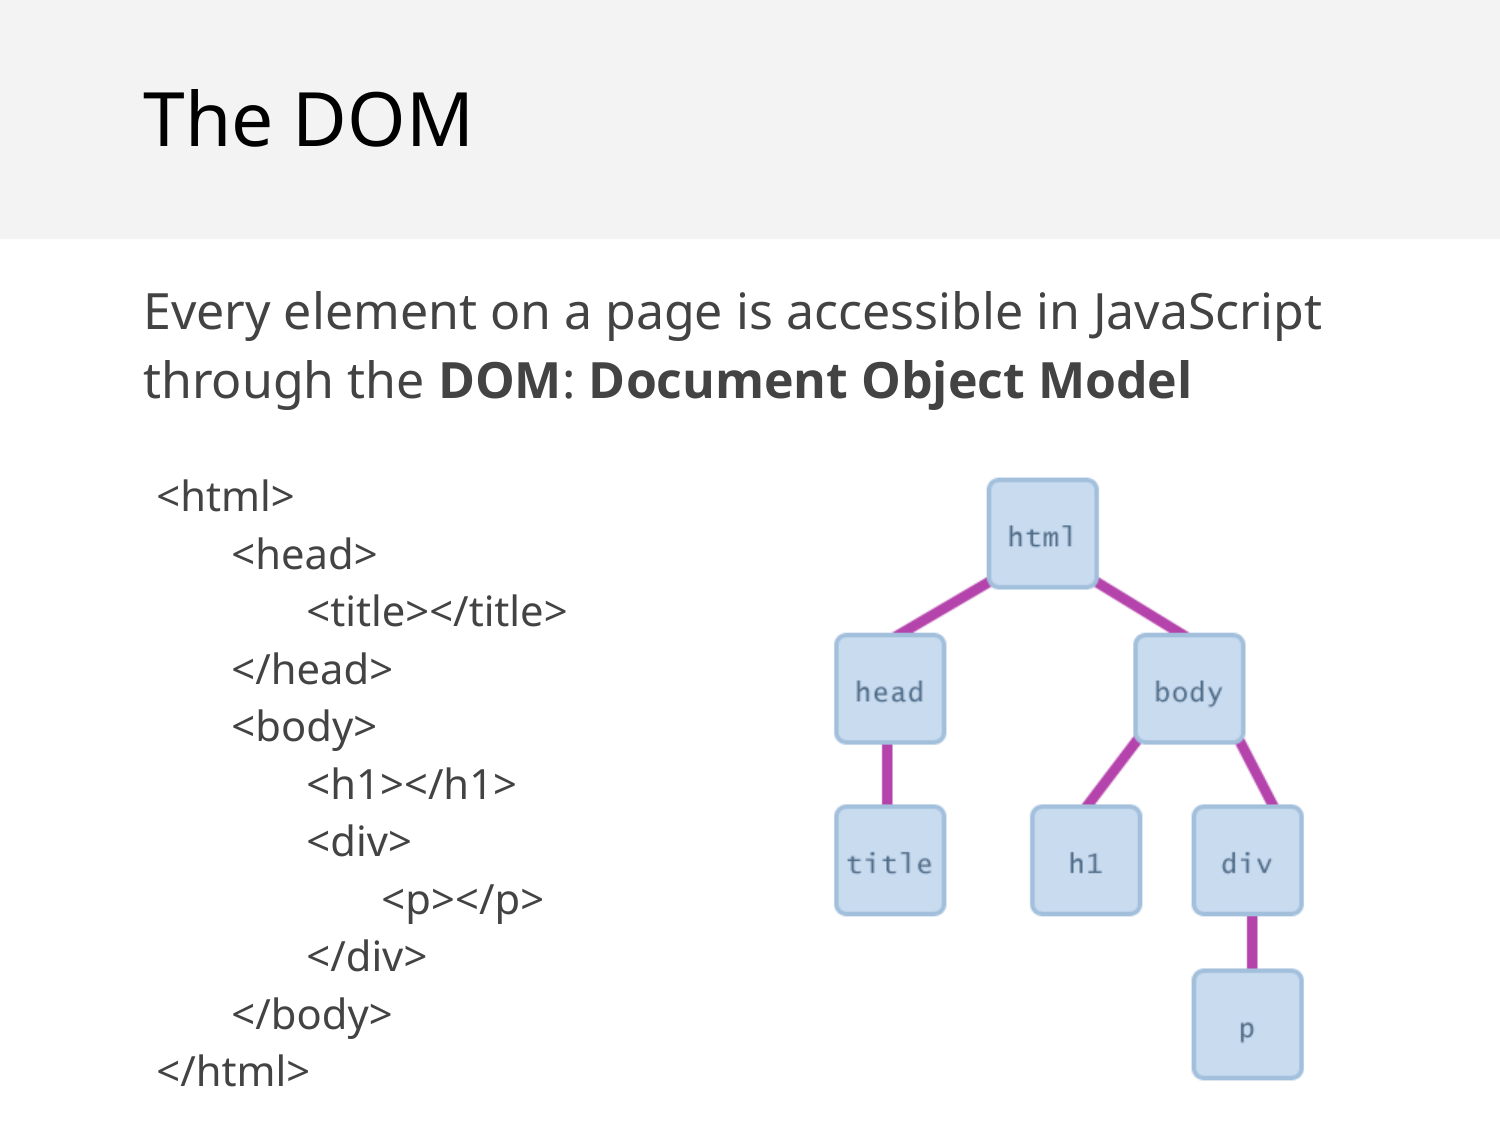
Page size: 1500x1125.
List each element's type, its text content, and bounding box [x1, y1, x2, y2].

list Every element on a page is accessible in JavaScript through the DOM: Document Object Model [128, 255, 1372, 421]
title The DOM [128, 56, 1372, 183]
list <html> <head> <title></title> </head> <body> <h1></h1> <div> <p></p> </div> </body> </html> [141, 447, 732, 1113]
picture [809, 460, 1328, 1100]
